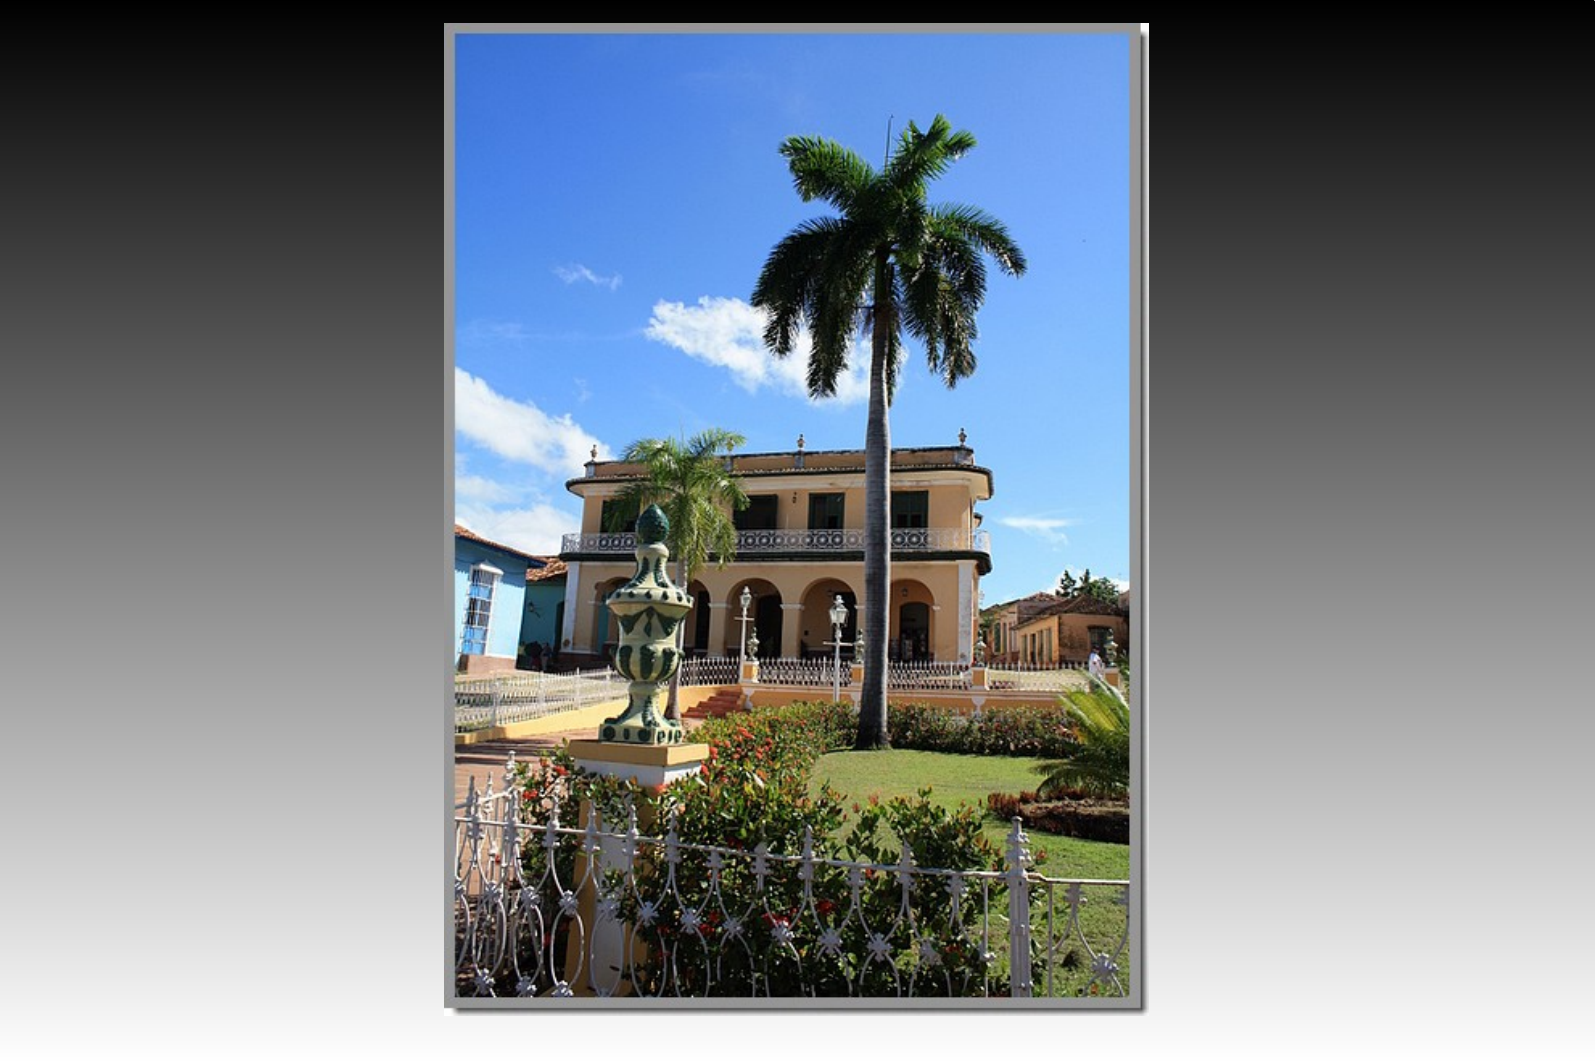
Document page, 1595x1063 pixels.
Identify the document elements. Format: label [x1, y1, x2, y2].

picture [444, 23, 1149, 1016]
